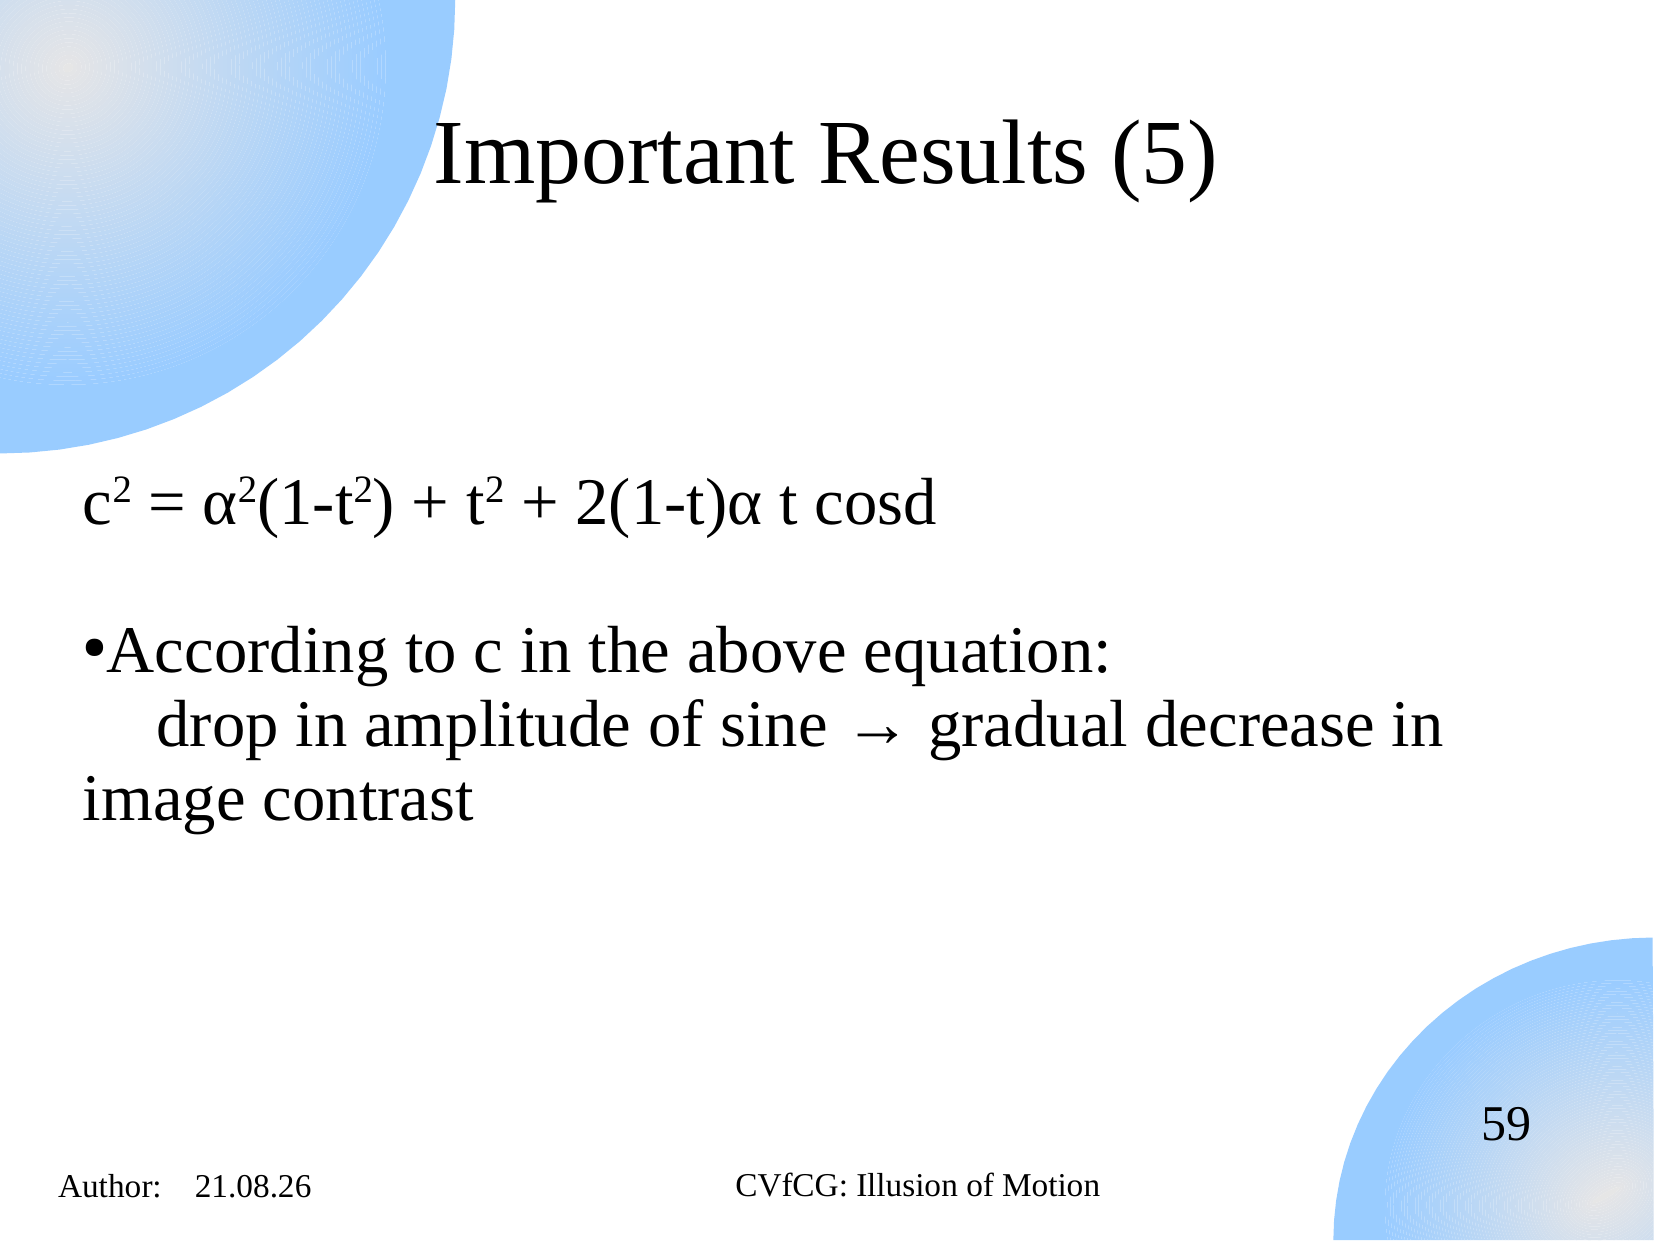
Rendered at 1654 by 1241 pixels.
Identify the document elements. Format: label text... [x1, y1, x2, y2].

subtitle c2 = α2(1-t2) + t2 + 2(1-t)α t cosd According to c in the above equation: drop in amplitude of sine → gradual decrease in image contrast [82, 290, 1571, 1010]
text_box CVfCG: Illusion of Motion [735, 1166, 1346, 1204]
text_box <number> [1401, 1095, 1611, 1152]
title Important Results (5) [82, 49, 1571, 257]
